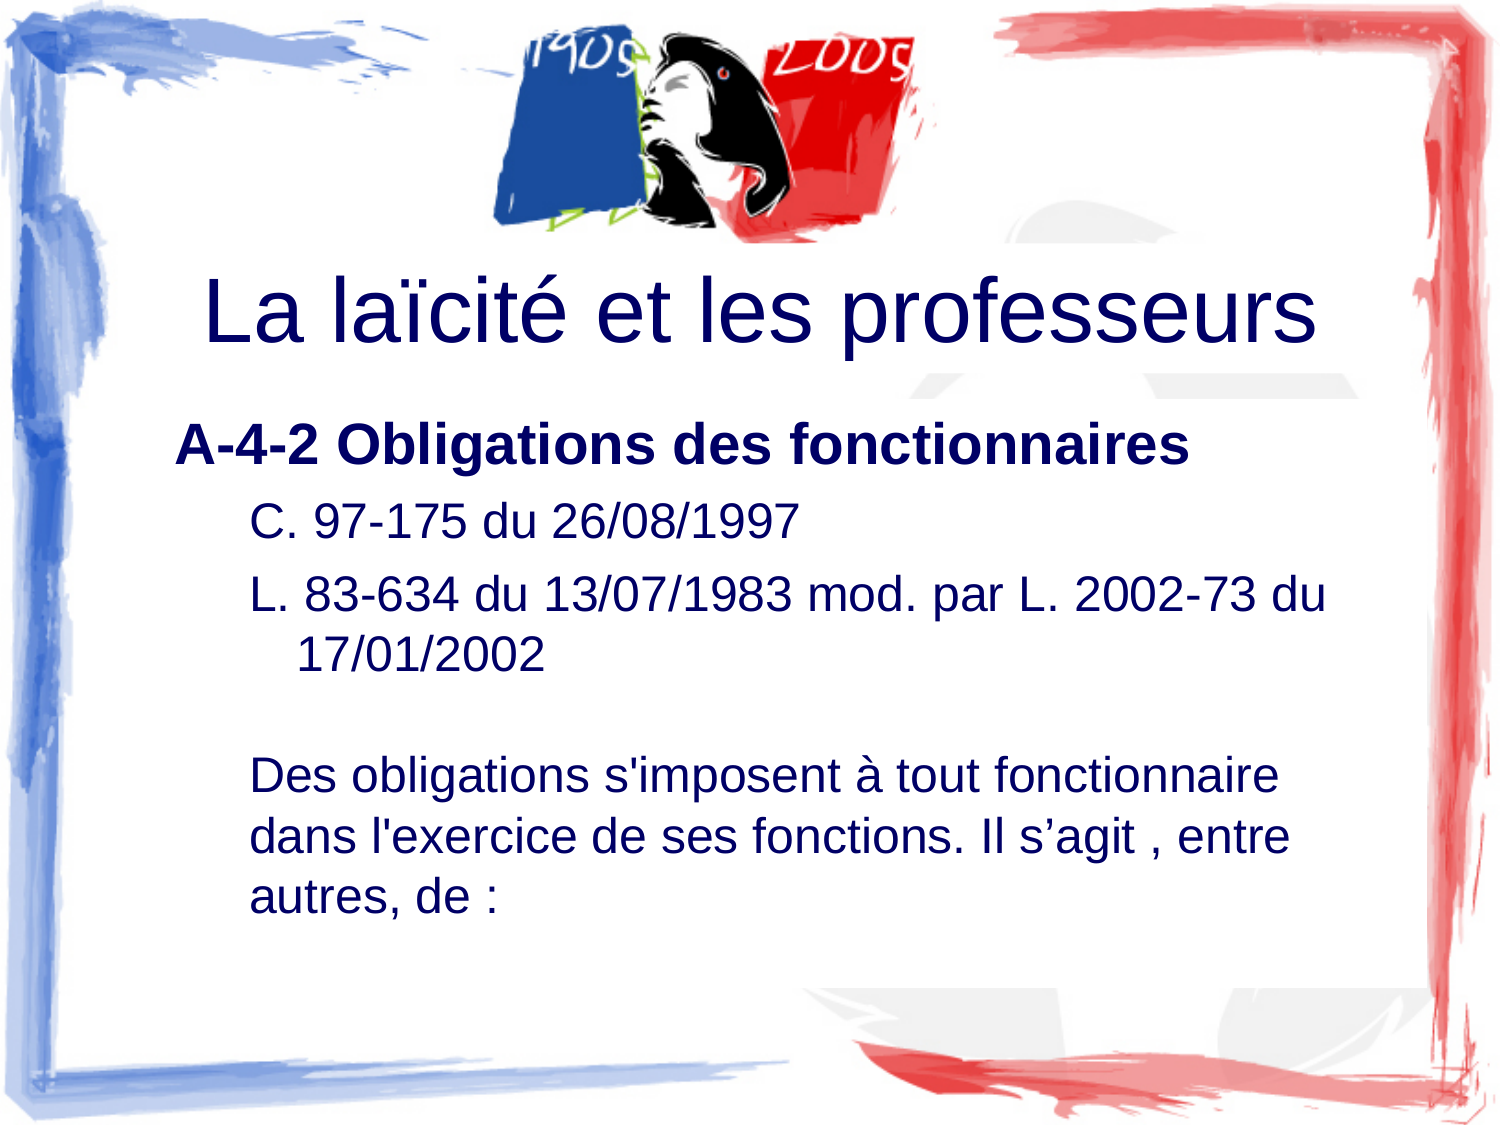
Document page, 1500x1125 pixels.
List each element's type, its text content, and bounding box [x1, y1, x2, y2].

picture [0, 0, 1500, 1125]
list A-4-2 Obligations des fonctionnaires C. 97-175 du 26/08/1997 L. 83-634 du 13/07/1983 mod. par L. 2002-73 du 17/01/2002 Des obligations s'imposent à tout fonctionnaire dans l'exercice de ses fonctions. Il s’agit , entre autres, de : [159, 398, 1427, 988]
title La laïcité et les professeurs [135, 243, 1388, 374]
